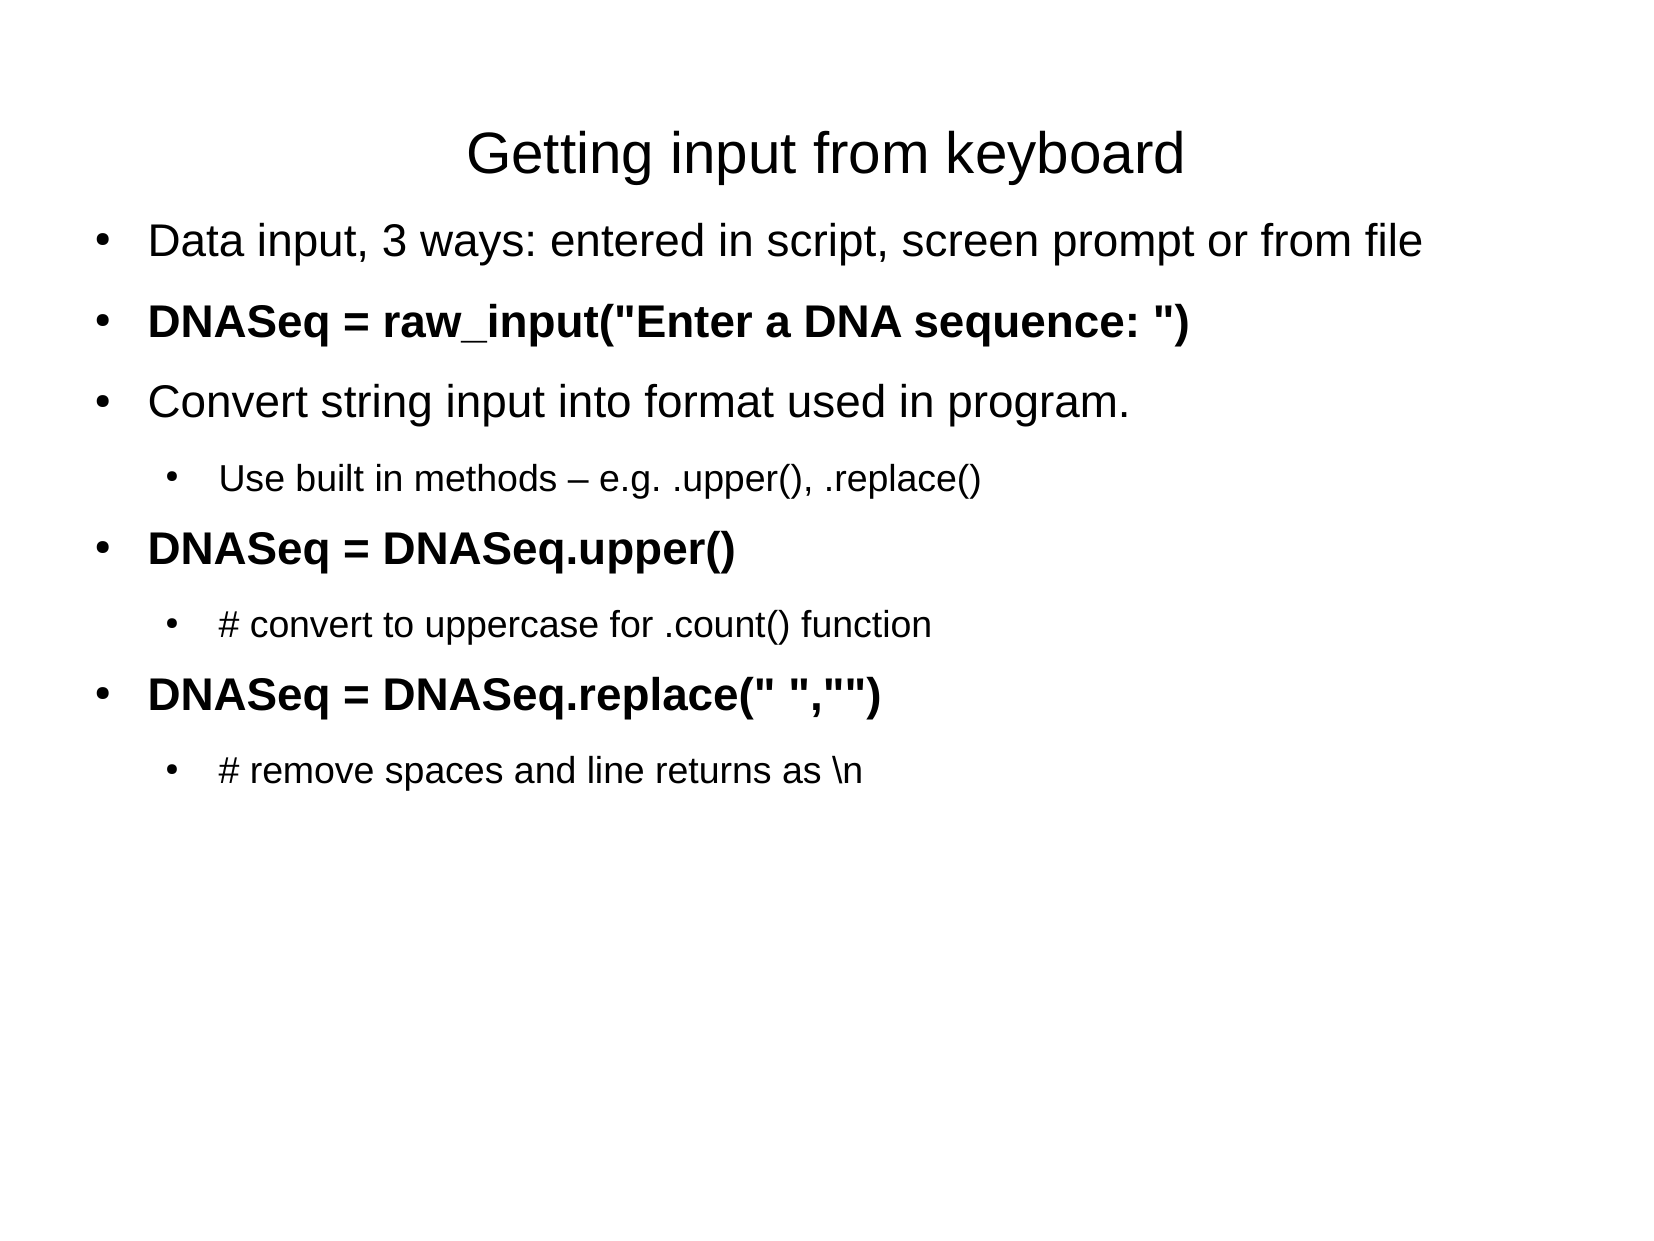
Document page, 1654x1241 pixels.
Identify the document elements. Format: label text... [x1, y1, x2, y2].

title Getting input from keyboard [82, 49, 1571, 257]
list Data input, 3 ways: entered in script, screen prompt or from file DNASeq = raw_input("Enter a DNA sequence: ") Convert string input into format used in program. Use built in methods – e.g. .upper(), .replace() DNASeq = DNASeq.upper() # convert to uppercase for .count() function DNASeq = DNASeq.replace(" ","") # remove spaces and line returns as \n [76, 215, 1565, 1034]
